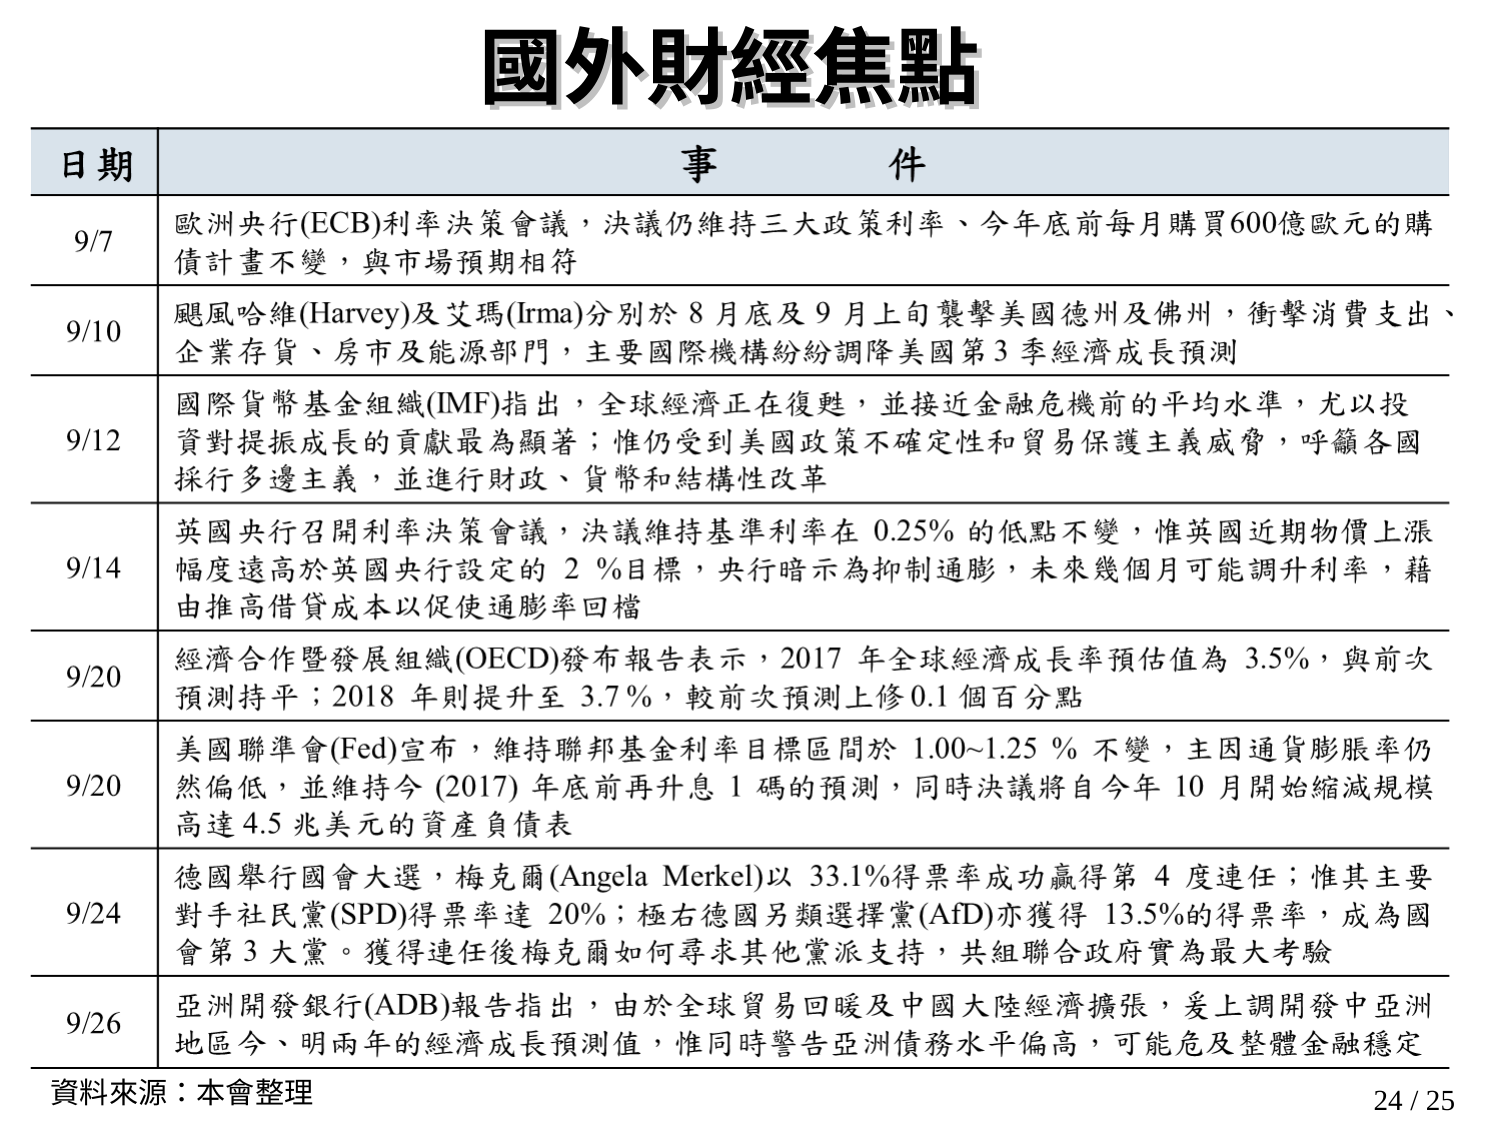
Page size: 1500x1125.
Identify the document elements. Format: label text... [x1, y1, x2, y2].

text_box 國外財經焦點 [0, 0, 1459, 145]
picture [27, 124, 1484, 1078]
text_box 資料來源：本會整理 [36, 1067, 329, 1117]
